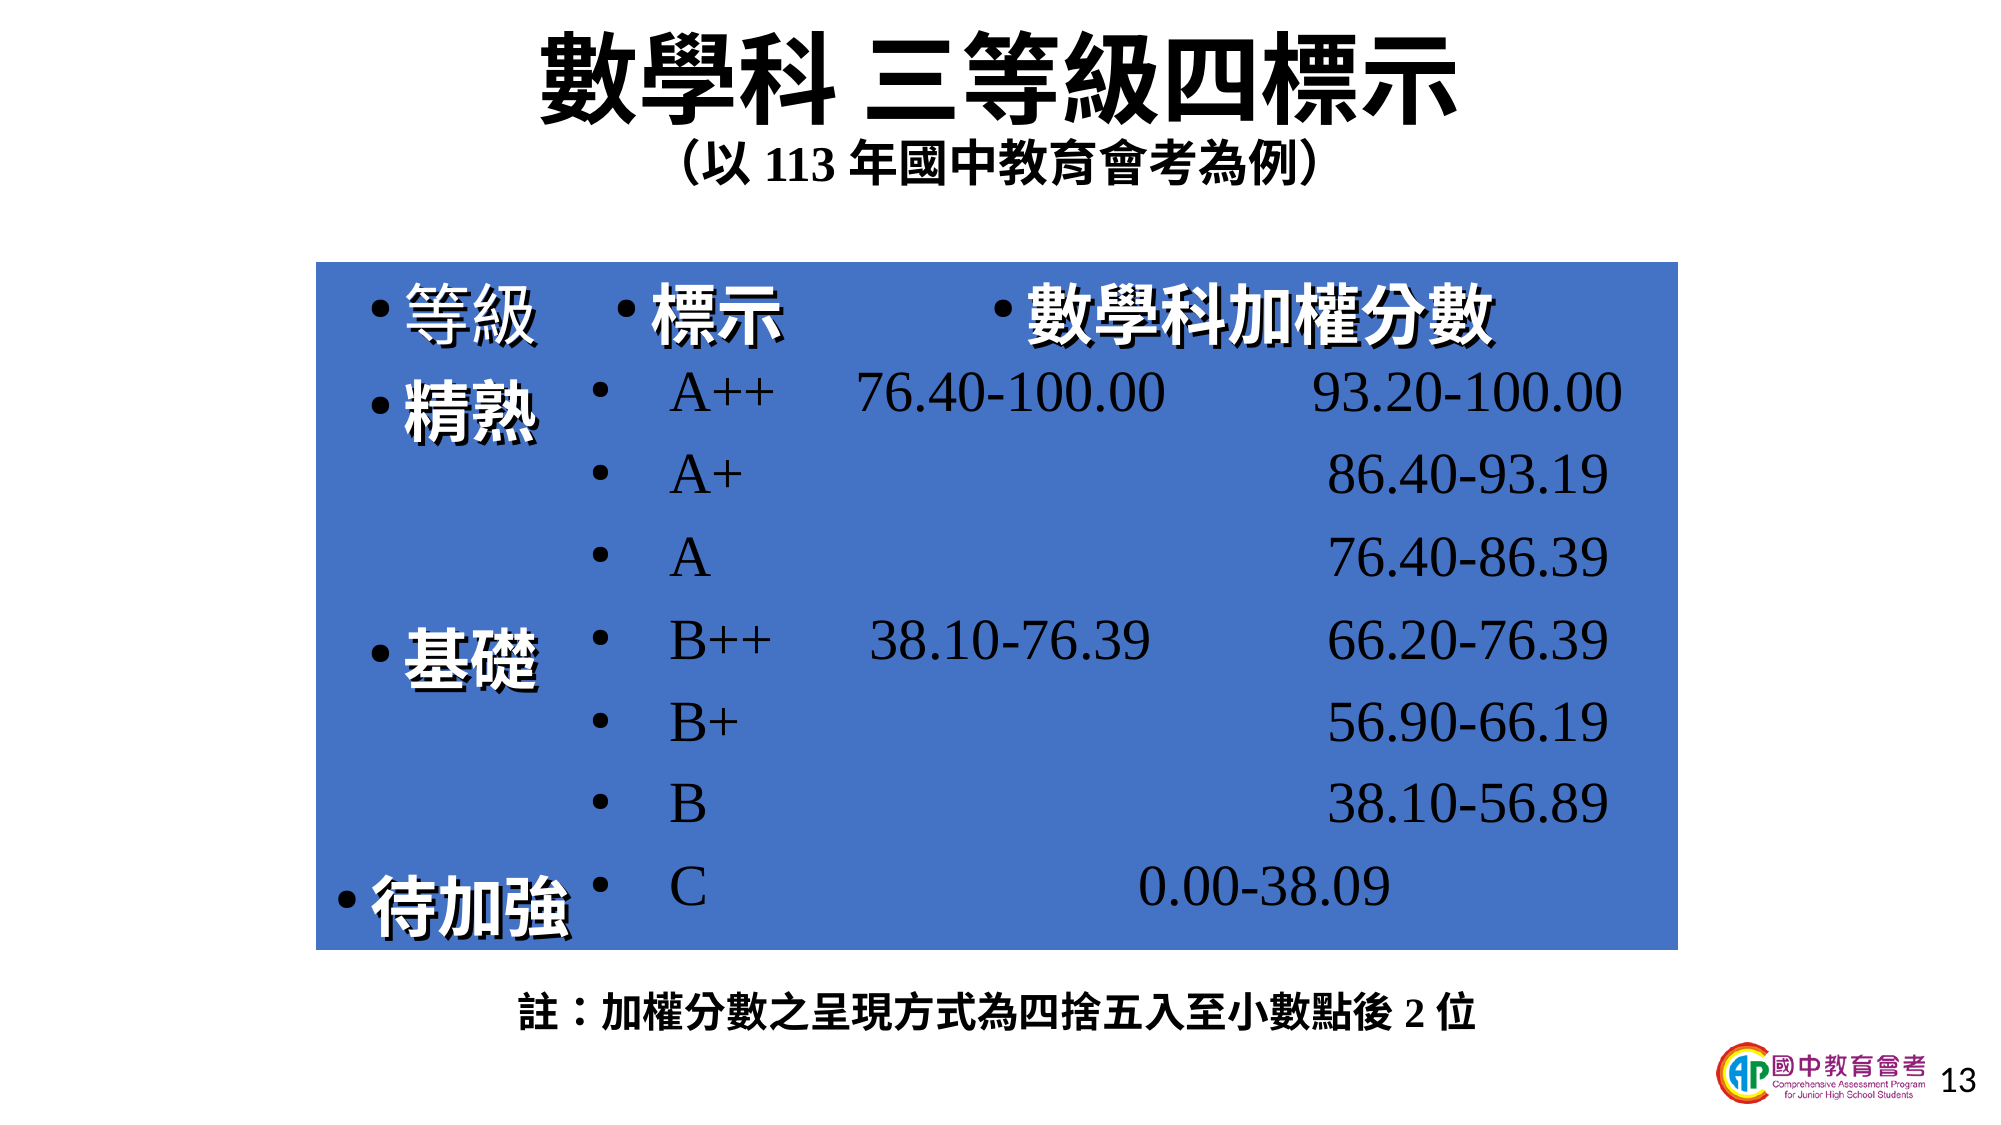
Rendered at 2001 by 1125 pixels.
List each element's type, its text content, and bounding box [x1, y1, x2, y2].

table_cell B [590, 771, 808, 854]
table_cell 精熟 [316, 359, 590, 607]
table_cell C [590, 854, 808, 950]
table_cell A [590, 524, 808, 607]
table_cell 38.10-76.39 [808, 607, 1214, 854]
title 數學科 三等級四標示 （以113年國中教育會考為例） [137, 2, 1863, 220]
table_cell 76.40-86.39 [1214, 524, 1678, 607]
table_cell 93.20-100.00 [1214, 359, 1678, 442]
table_cell 0.00-38.09 [808, 854, 1678, 950]
text_box [1923, 1047, 2000, 1108]
table_cell 56.90-66.19 [1214, 690, 1678, 771]
table_cell 基礎 [316, 607, 590, 854]
table_cell 待加強 [316, 854, 590, 950]
text_box 註：加權分數之呈現方式為四捨五入至小數點後2位 [502, 978, 1748, 1045]
table_cell B+ [590, 690, 808, 771]
table_header 標示 [590, 262, 808, 359]
table_header 數學科加權分數 [808, 262, 1678, 359]
table_cell B++ [590, 607, 808, 690]
table_cell 66.20-76.39 [1214, 607, 1678, 690]
table_cell A++ [590, 359, 808, 442]
table_cell 86.40-93.19 [1214, 442, 1678, 524]
table_cell 38.10-56.89 [1214, 771, 1678, 854]
table_cell 76.40-100.00 [808, 359, 1214, 607]
table_cell A+ [590, 442, 808, 524]
table_header 等級 [316, 262, 590, 359]
